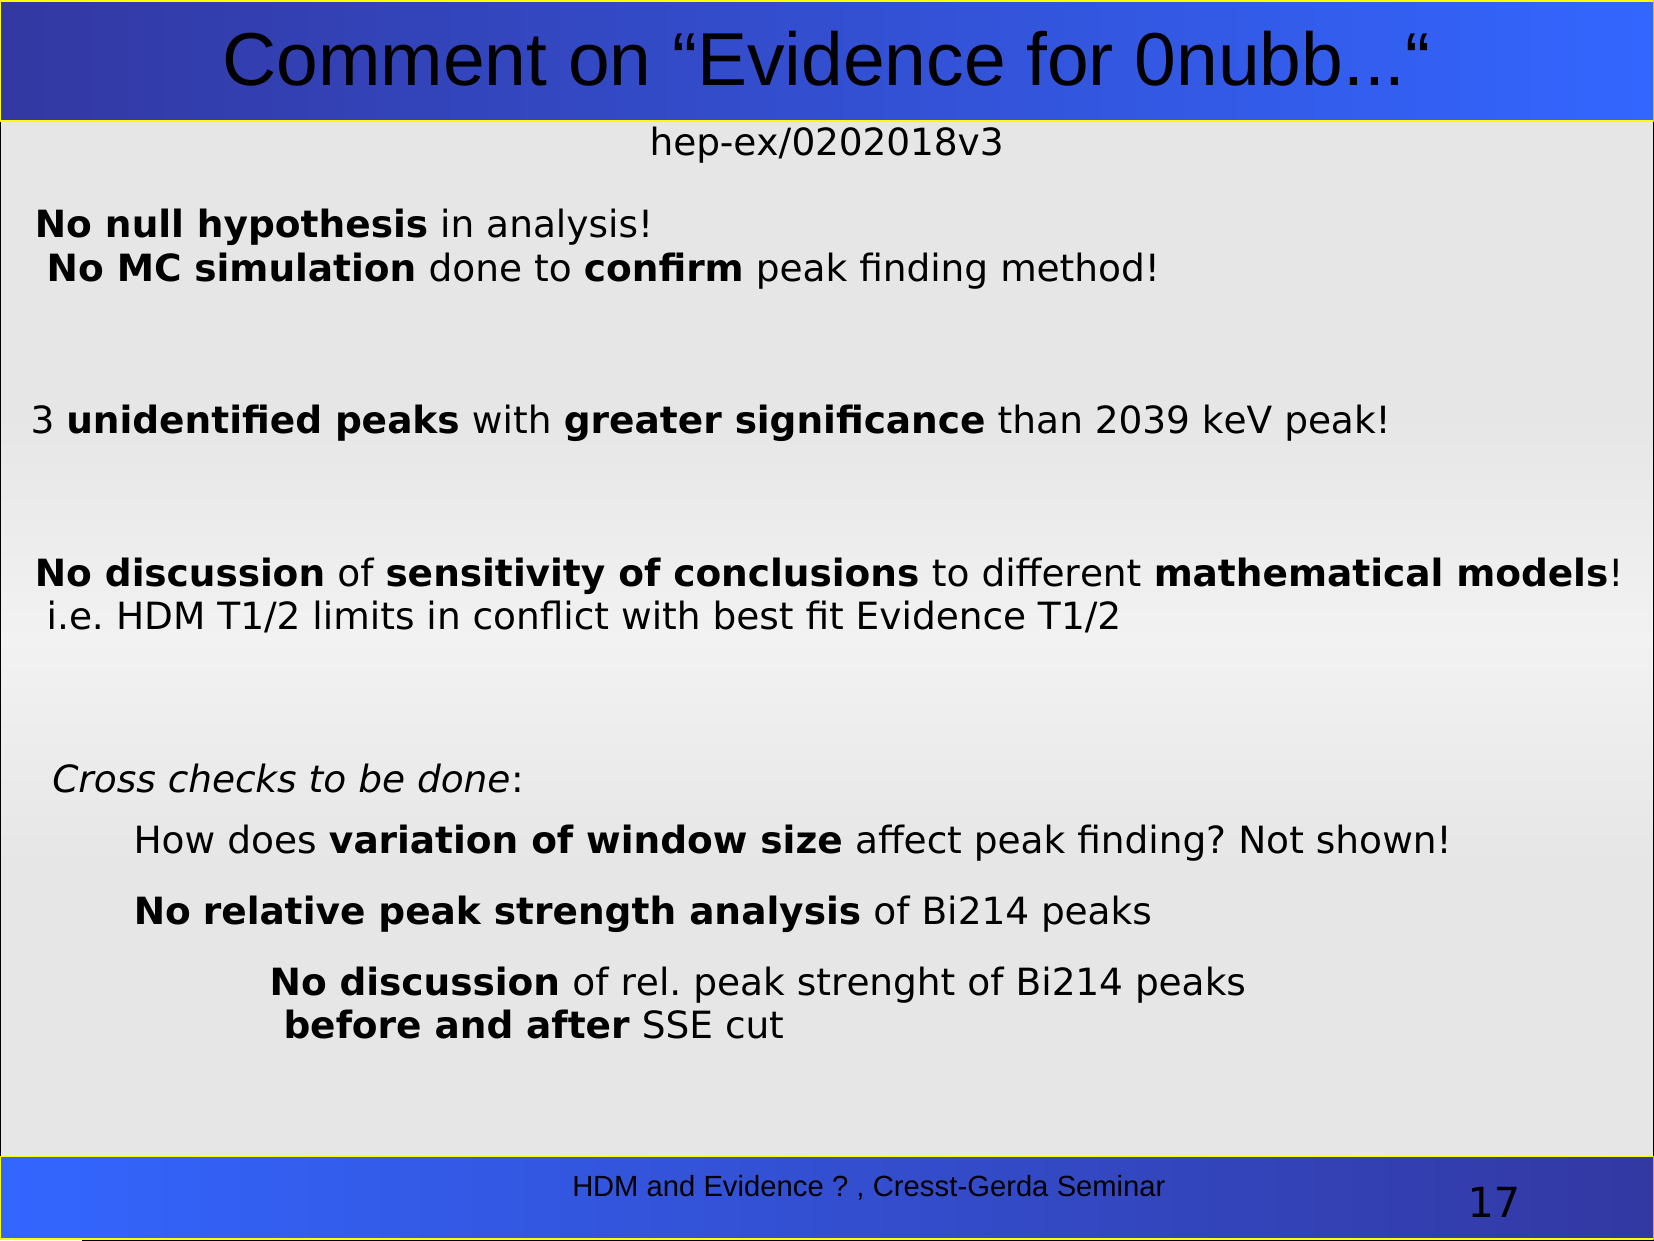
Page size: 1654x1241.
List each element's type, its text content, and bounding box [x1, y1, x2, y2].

title Comment on “Evidence for 0nubb...“ [82, 0, 1571, 112]
text_box Cross checks to be done: [37, 750, 1538, 809]
text_box hep-ex/0202018v3 [0, 112, 1654, 172]
text_box No relative peak strength analysis of Bi214 peaks [106, 882, 1489, 941]
text_box No null hypothesis in analysis! No MC simulation done to confirm peak finding method! [7, 195, 1654, 341]
text_box How does variation of window size affect peak finding? Not shown! [106, 811, 1489, 870]
text_box 3 unidentified peaks with greater significance than 2039 keV peak! [3, 391, 1654, 450]
text_box No discussion of rel. peak strenght of Bi214 peaks before and after SSE cut [242, 953, 1625, 1056]
text_box No discussion of sensitivity of conclusions to different mathematical models! i.e. HDM T1/2 limits in conflict with best fit Evidence T1/2 [7, 543, 1654, 646]
